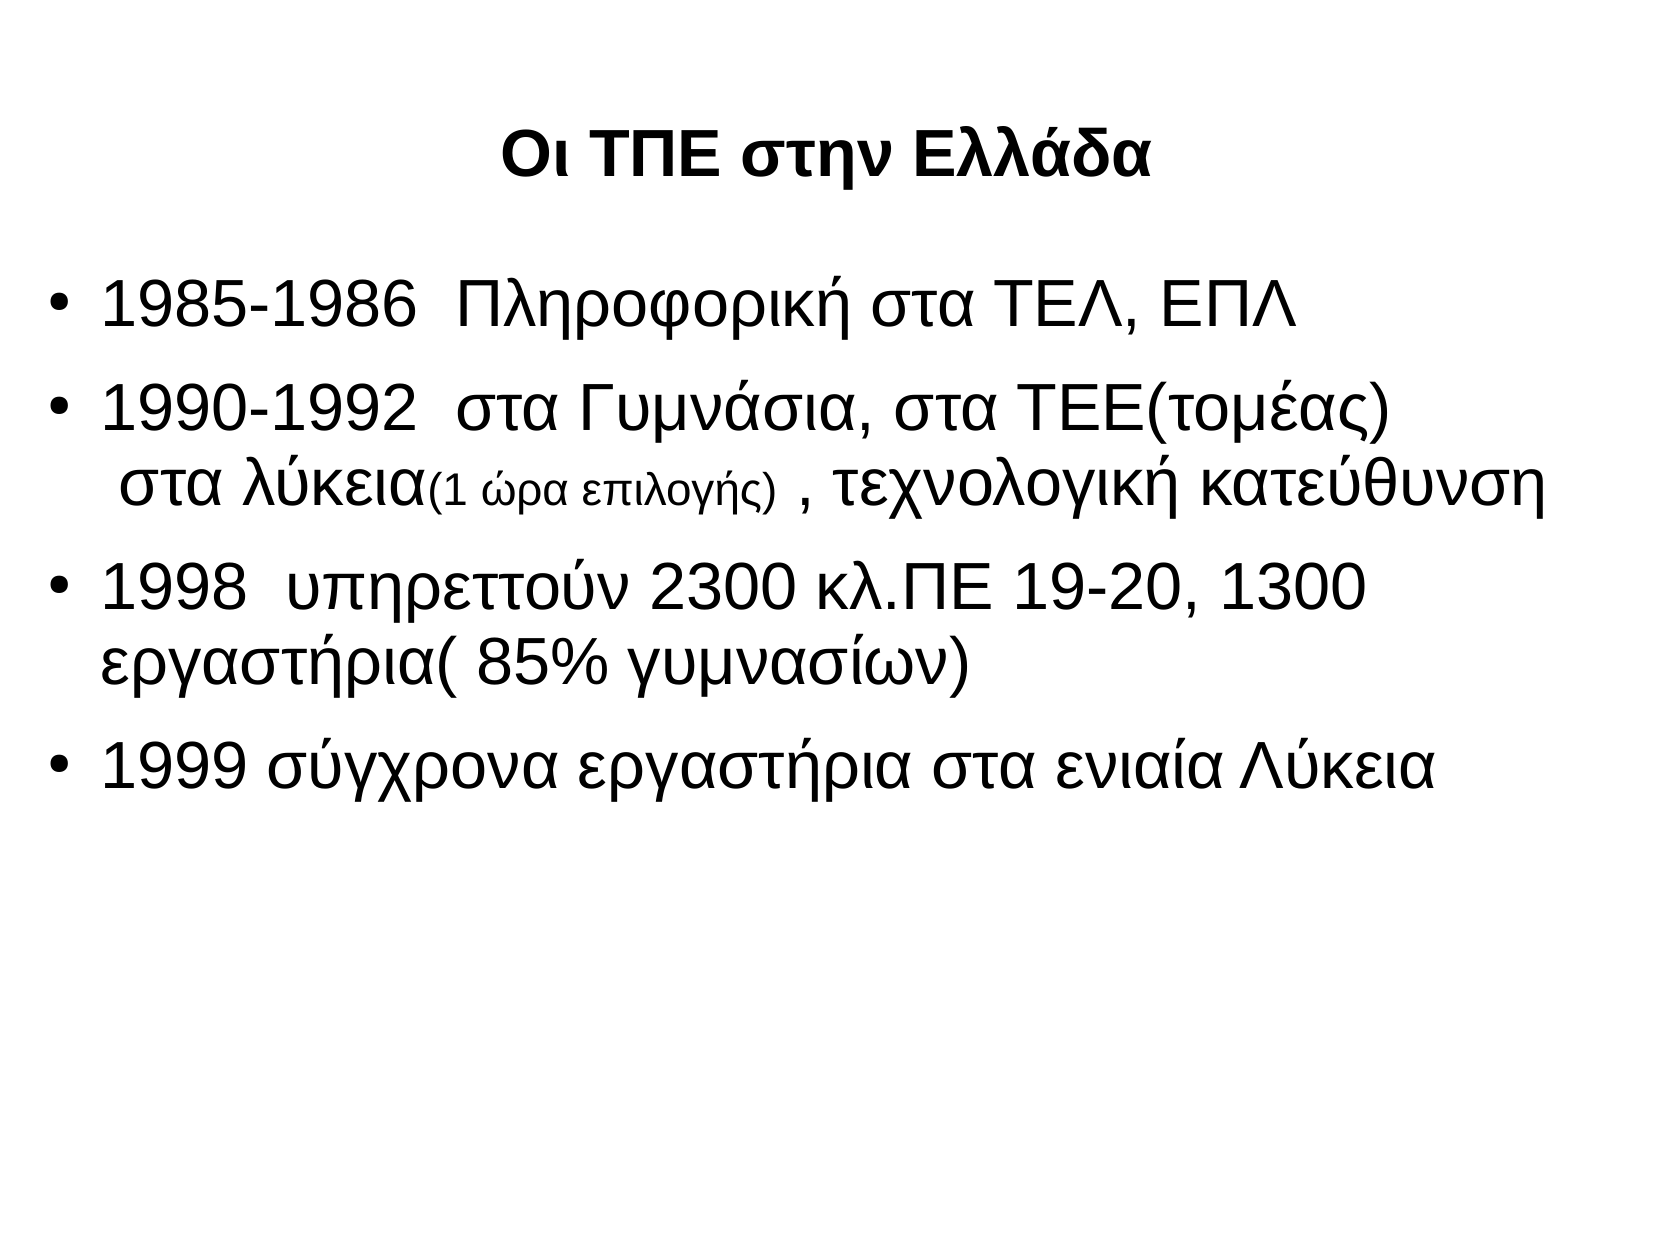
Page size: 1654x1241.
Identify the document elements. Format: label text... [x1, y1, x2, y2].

list 1985-1986 Πληροφορική στα ΤΕΛ, ΕΠΛ 1990-1992 στα Γυμνάσια, στα ΤΕΕ(τομέας) στα λύκεια(1 ώρα επιλογής) , τεχνολογική κατεύθυνση 1998 υπηρεττούν 2300 κλ.ΠΕ 19-20, 1300 εργαστήρια( 85% γυμνασίων) 1999 σύγχρονα εργαστήρια στα ενιαία Λύκεια [29, 265, 1571, 1098]
title Οι ΤΠΕ στην Ελλάδα [82, 56, 1571, 250]
